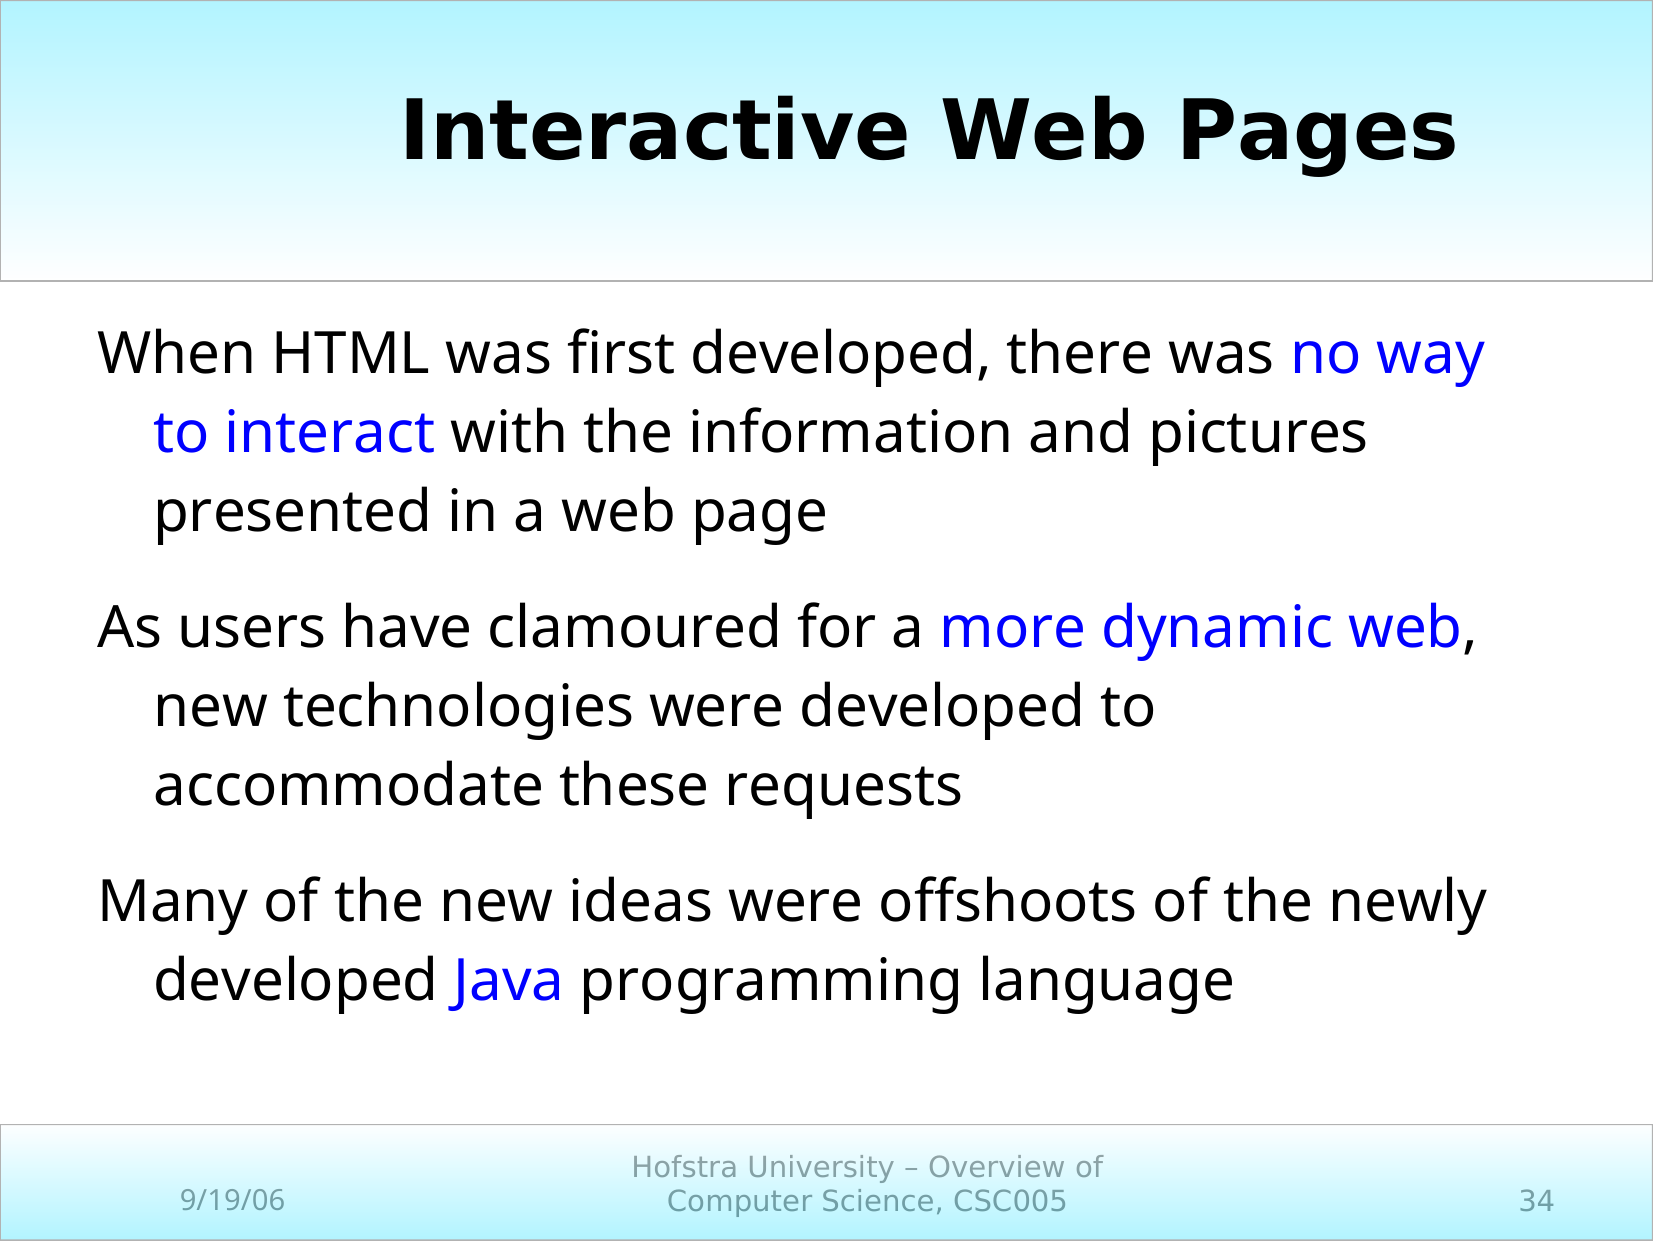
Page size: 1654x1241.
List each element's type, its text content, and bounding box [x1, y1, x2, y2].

title Interactive Web Pages [247, 27, 1612, 235]
list When HTML was first developed, there was no way to interact with the information and pictures presented in a web page As users have clamoured for a more dynamic web, new technologies were developed to accommodate these requests Many of the new ideas were offshoots of the newly developed Java programming language [82, 303, 1571, 1173]
